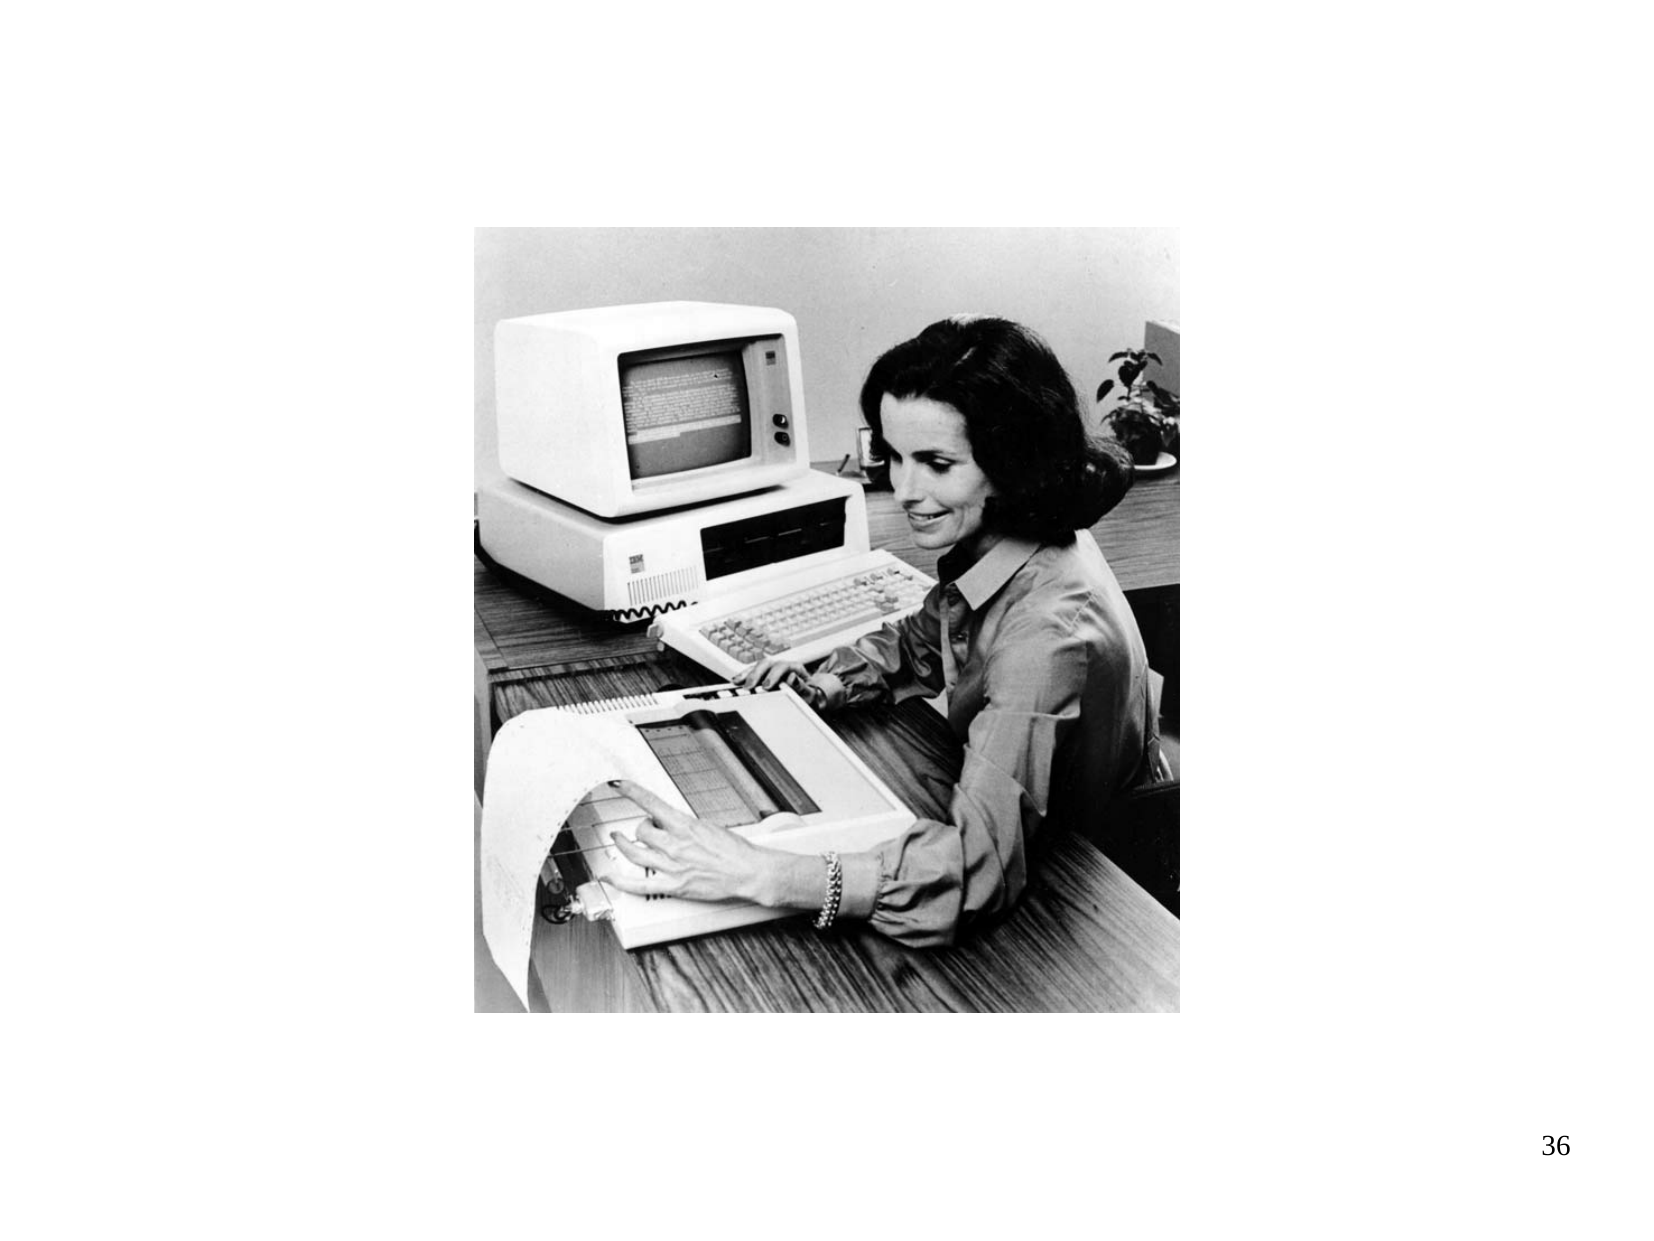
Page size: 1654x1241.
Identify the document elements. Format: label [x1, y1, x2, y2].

picture [474, 227, 1180, 1013]
